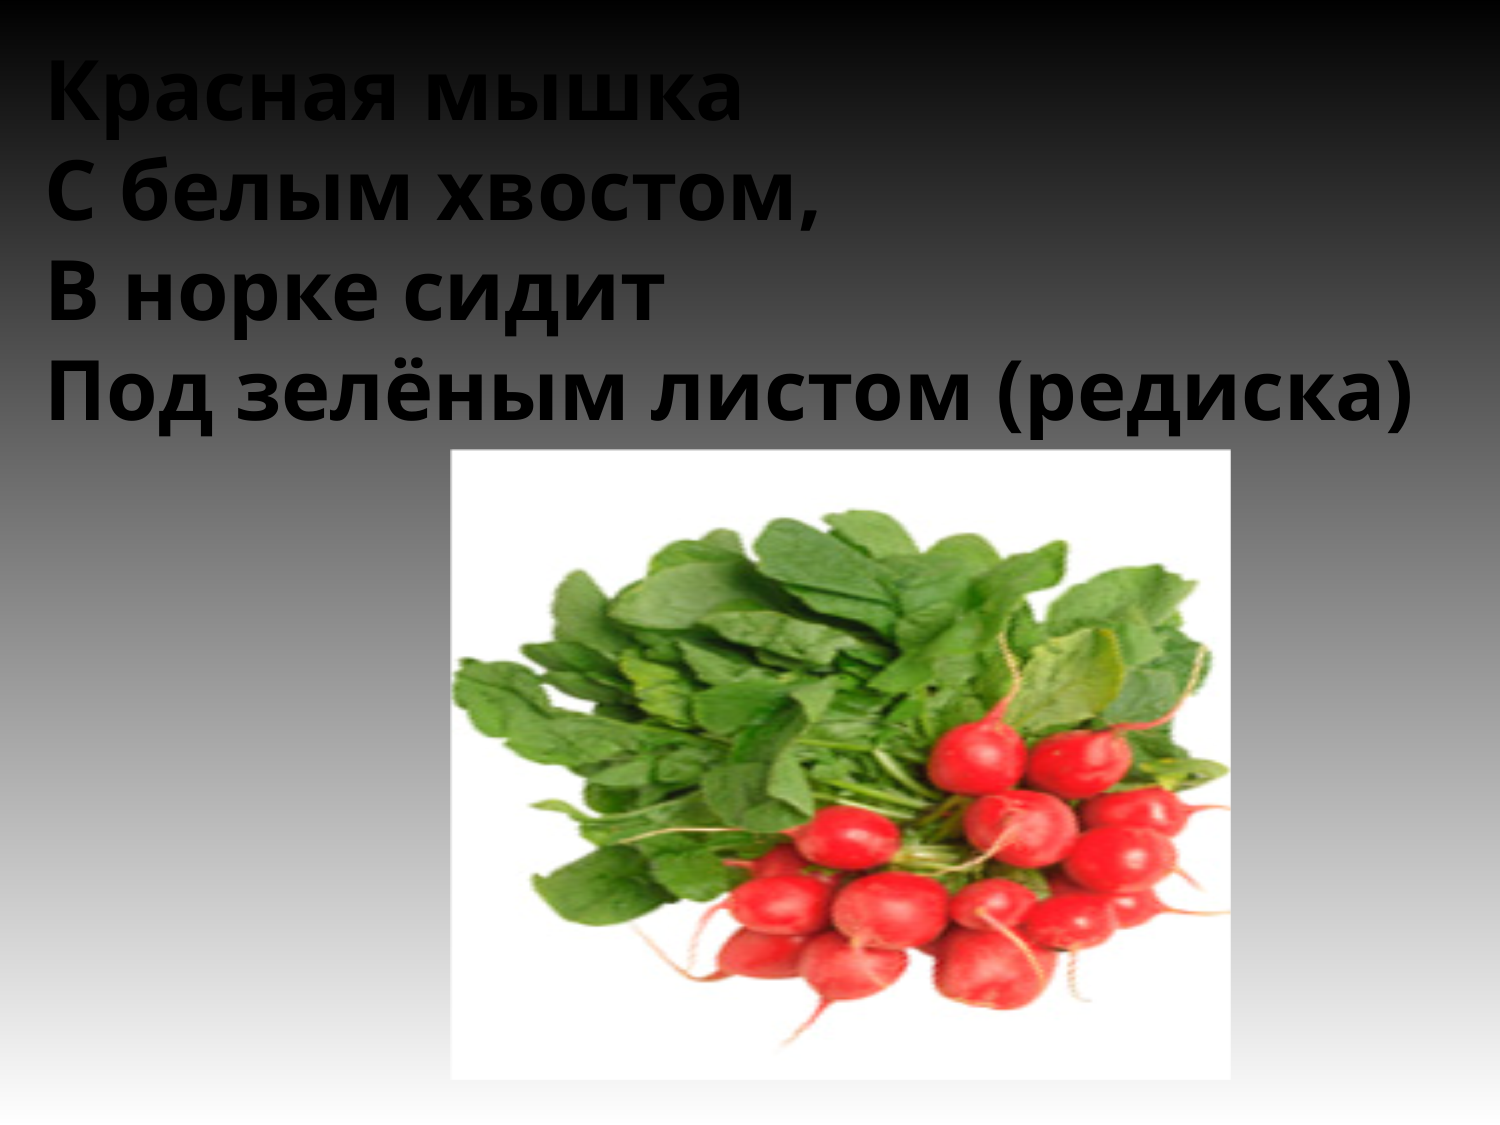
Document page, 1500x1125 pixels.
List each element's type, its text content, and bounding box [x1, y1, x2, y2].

picture [450, 450, 1231, 1081]
text_box Красная мышка С белым хвостом, В норке сидит Под зелёным листом (редиска) [29, 29, 1460, 445]
